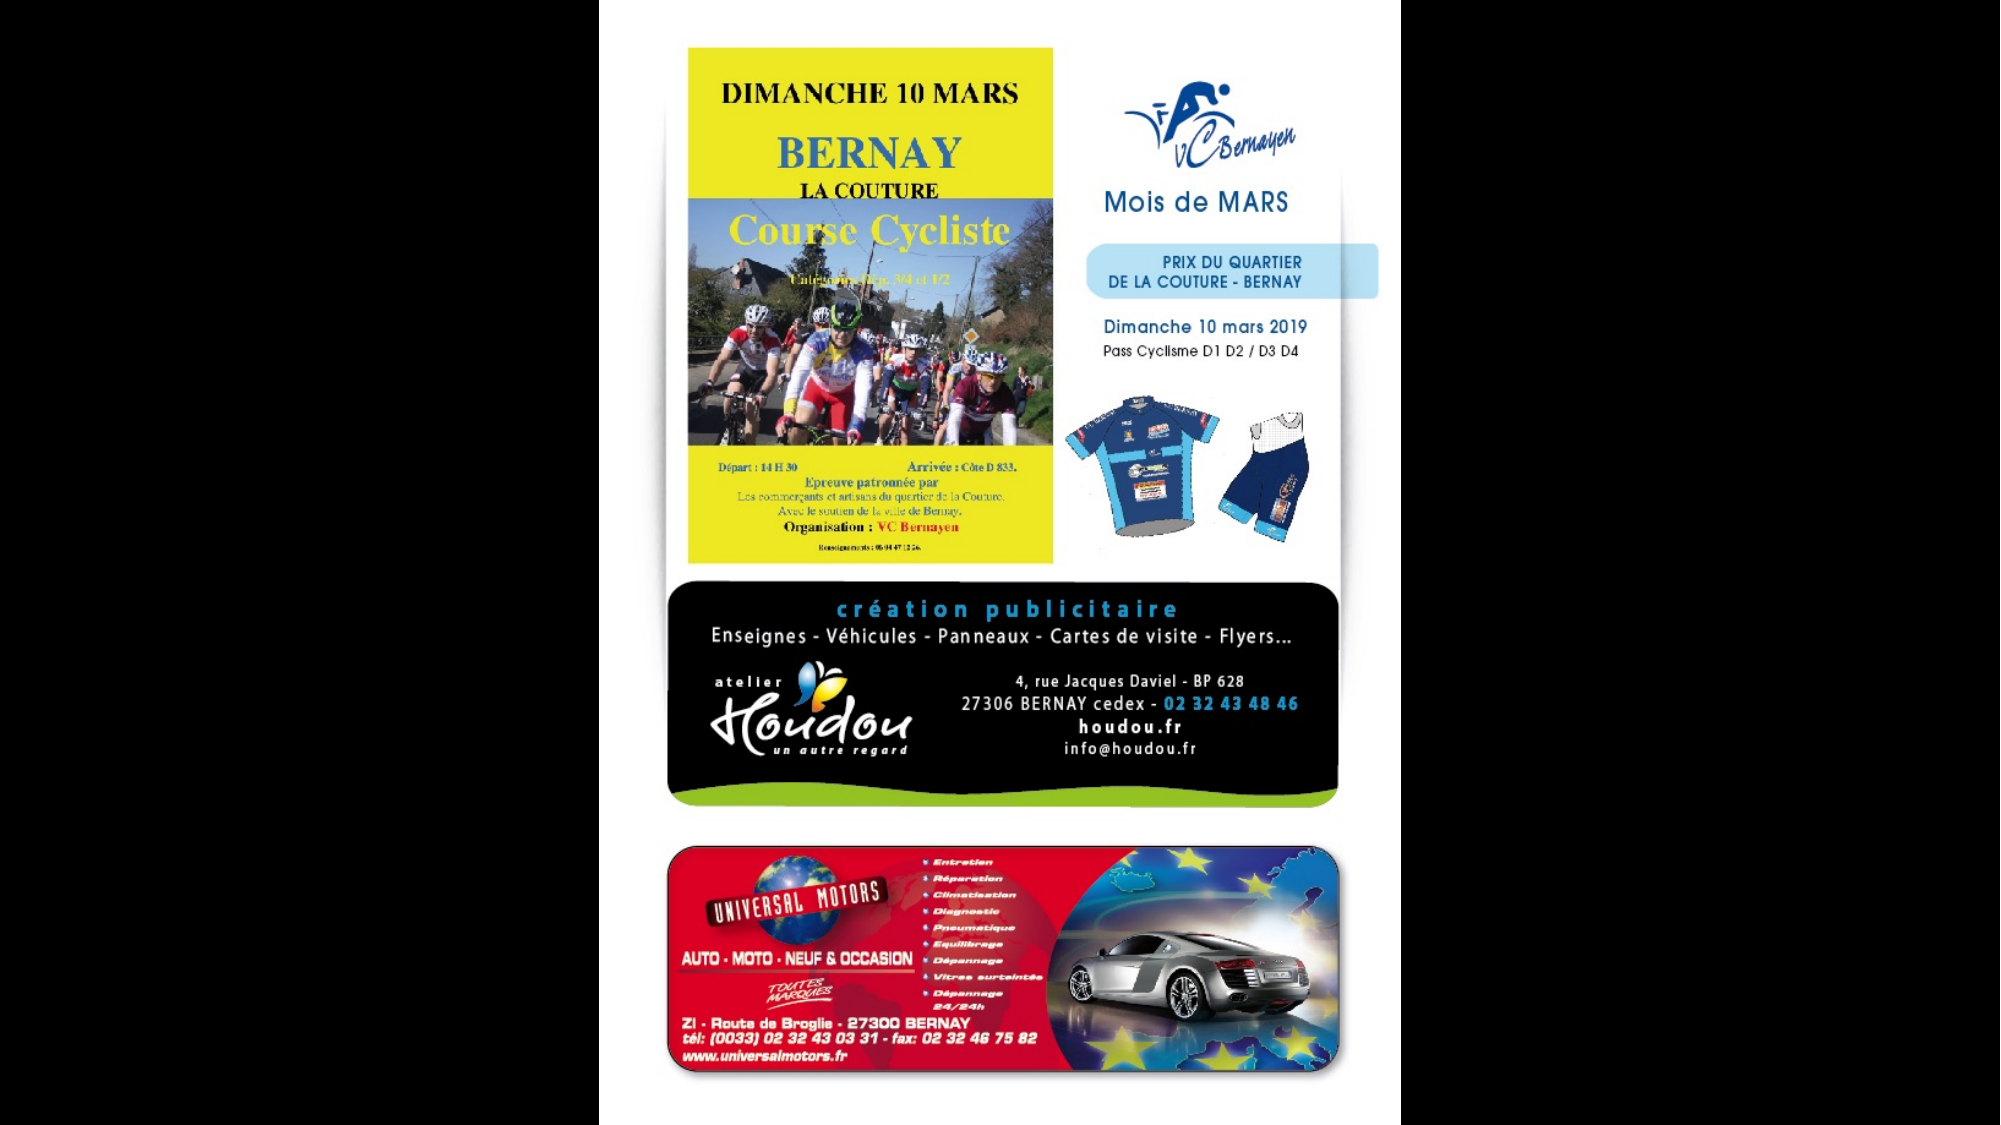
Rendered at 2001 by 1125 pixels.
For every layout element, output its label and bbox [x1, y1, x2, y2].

picture [599, 0, 1401, 1125]
